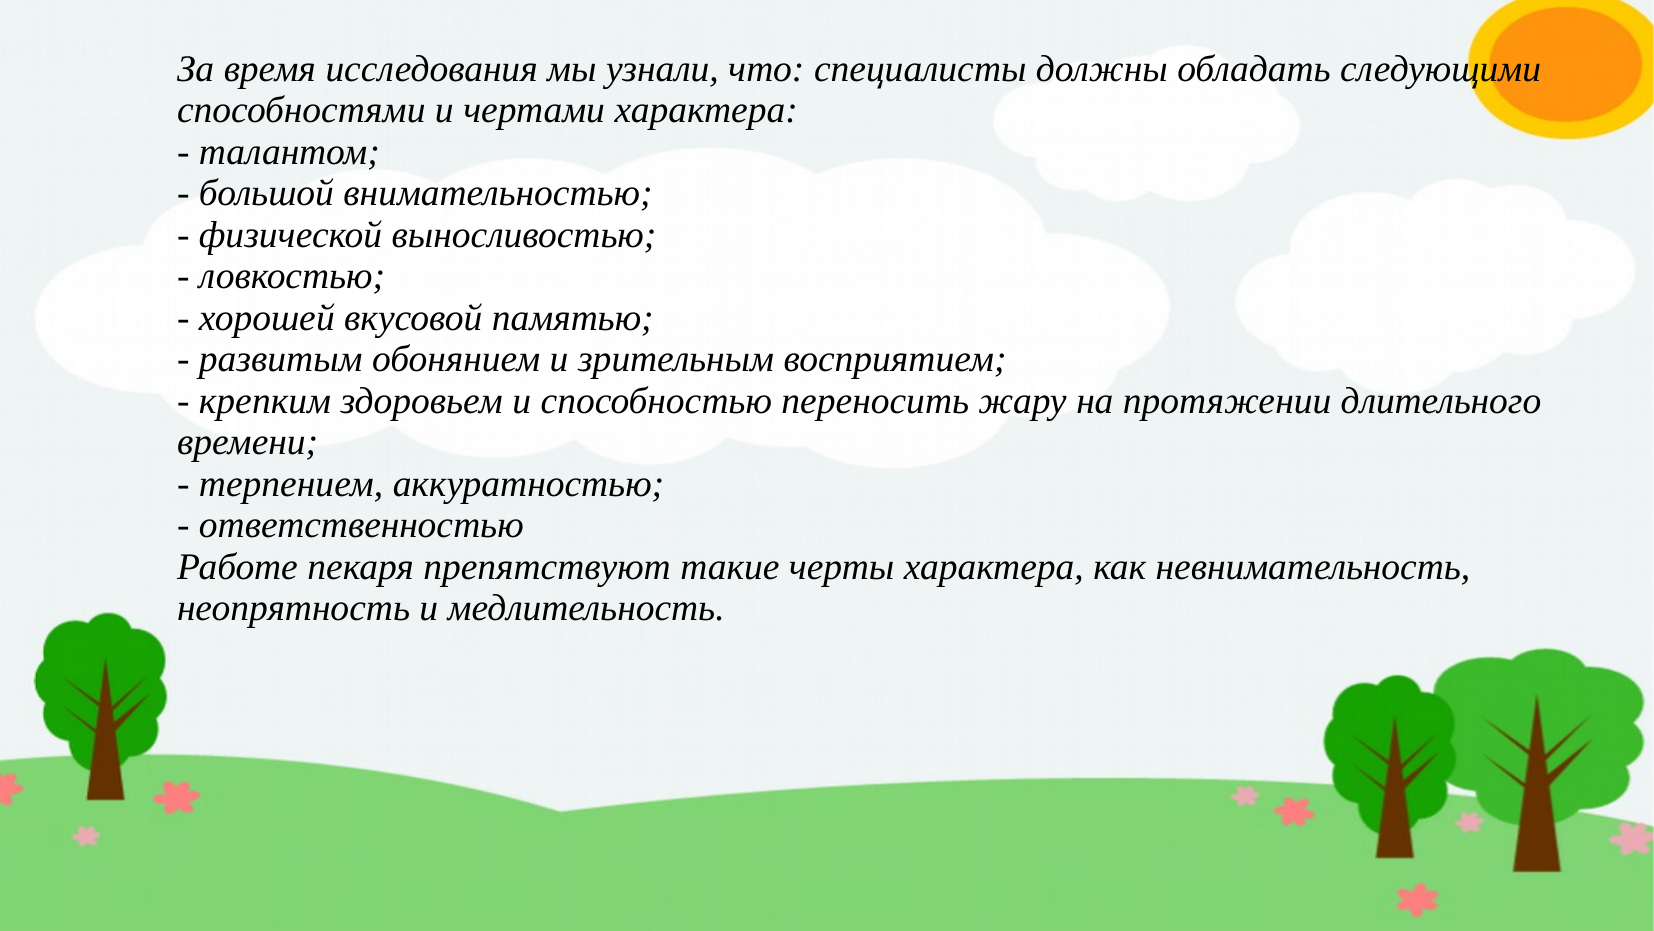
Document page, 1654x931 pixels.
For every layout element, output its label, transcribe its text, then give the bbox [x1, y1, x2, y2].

picture [0, 0, 1654, 931]
title За время исследования мы узнали, что: специалисты должны обладать следующими способностями и чертами характера: - талантом; - большой внимательностью; - физической выносливостью; - ловкостью; - хорошей вкусовой памятью; - развитым обонянием и зрительным восприятием; - крепким здоровьем и способностью переносить жару на протяжении длительного времени; - терпением, аккуратностью; - ответственностью Работе пекаря препятствуют такие черты характера, как невнимательность, неопрятность и медлительность. [177, 47, 1642, 629]
